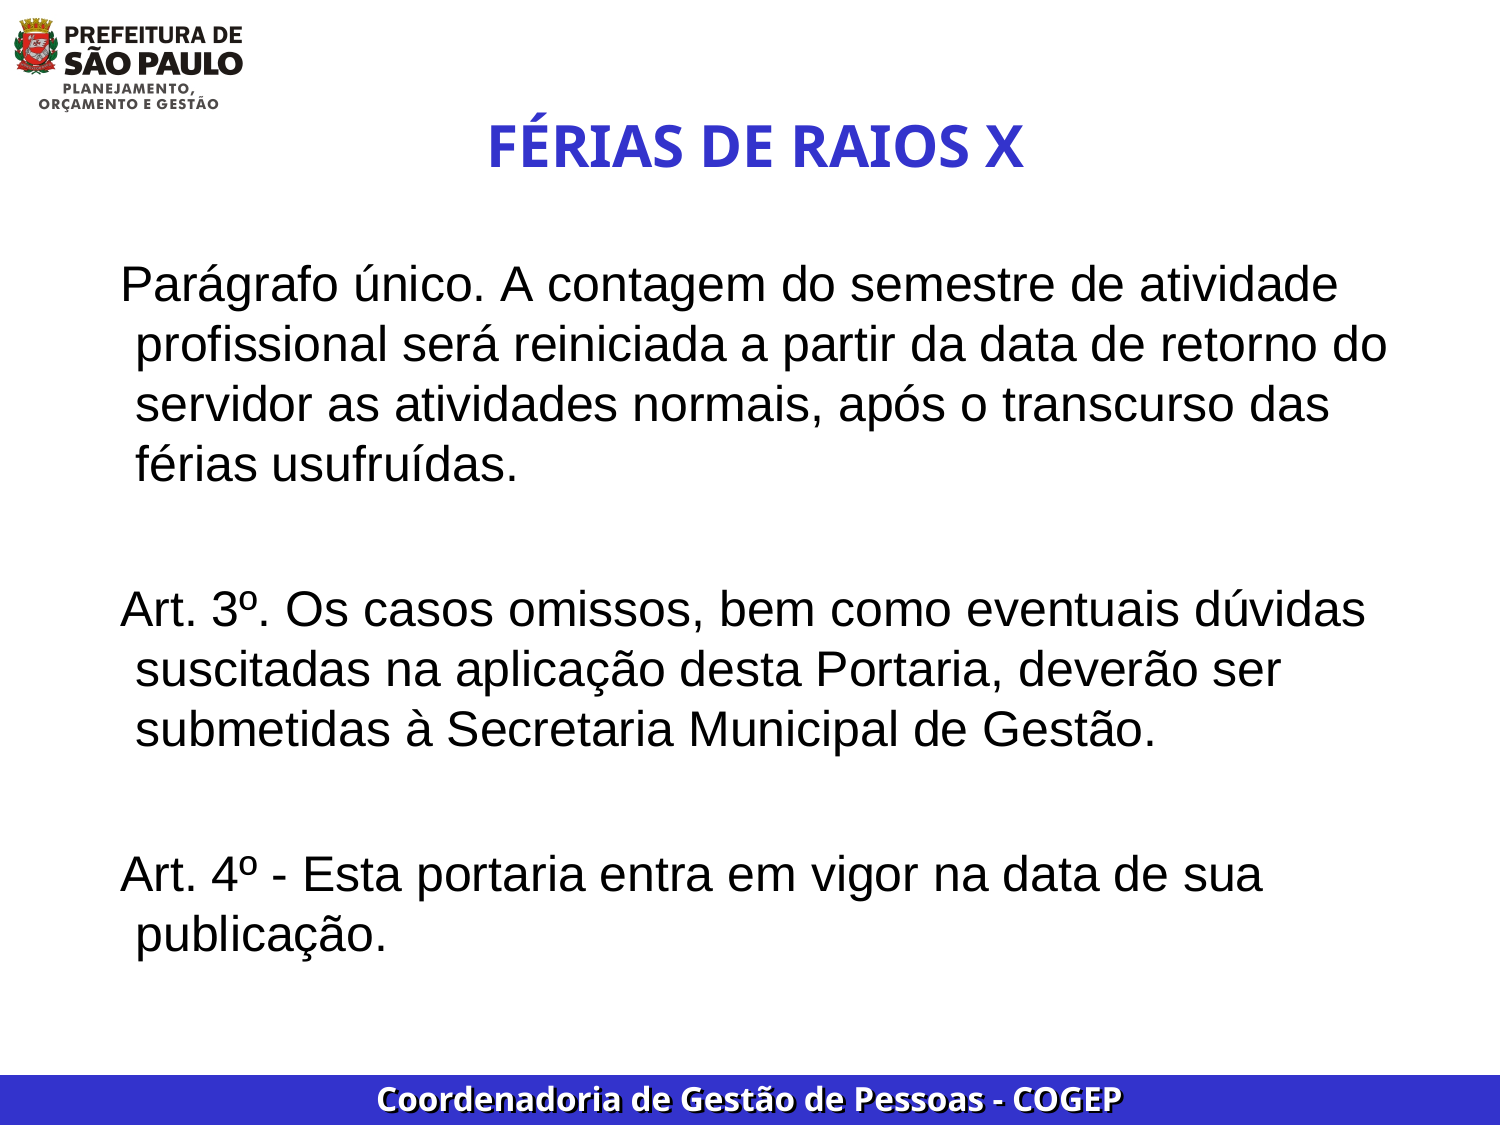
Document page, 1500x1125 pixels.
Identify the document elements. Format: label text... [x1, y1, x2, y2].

title FÉRIAS DE RAIOS X [100, 101, 1412, 187]
subtitle Parágrafo único. A contagem do semestre de atividade profissional será reiniciada a partir da data de retorno do servidor as atividades normais, após o transcurso das férias usufruídas. Art. 3º. Os casos omissos, bem como eventuais dúvidas suscitadas na aplicação desta Portaria, deverão ser submetidas à Secretaria Municipal de Gestão. Art. 4º - Esta portaria entra em vigor na data de sua publicação. [29, 243, 1436, 966]
